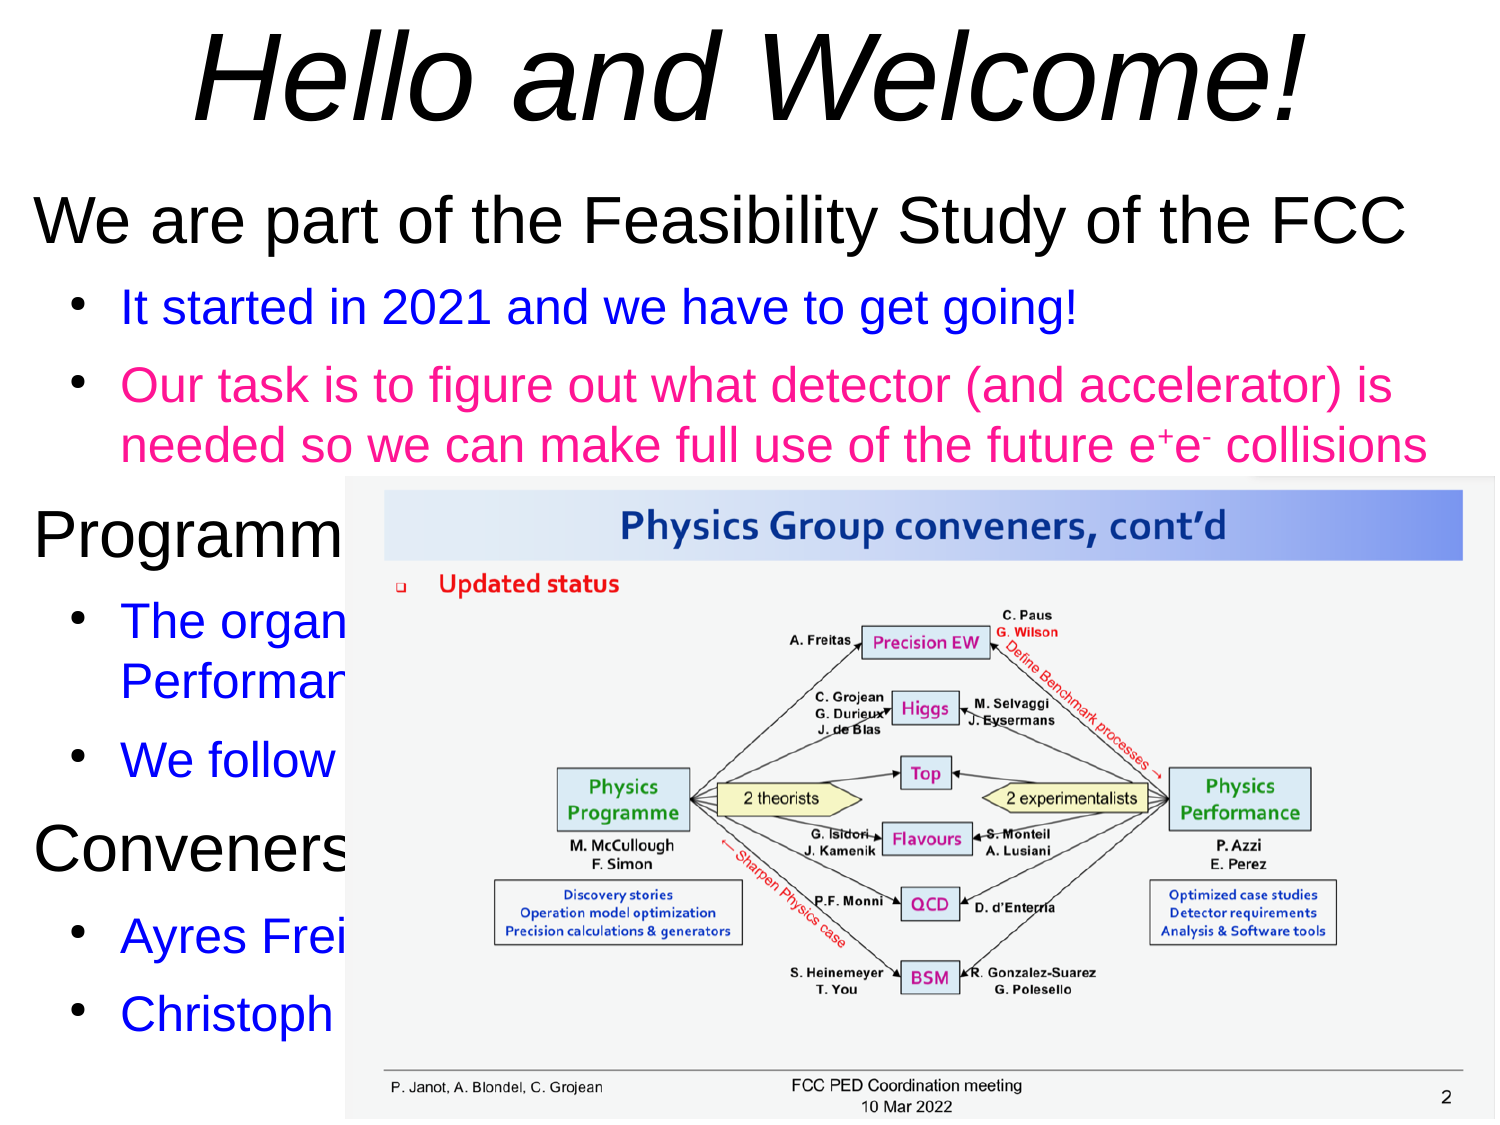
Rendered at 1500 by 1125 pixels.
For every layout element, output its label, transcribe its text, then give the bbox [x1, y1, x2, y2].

list We are part of the Feasibility Study of the FCC It started in 2021 and we have to get going! Our task is to figure out what detector (and accelerator) is needed so we can make full use of the future e+e- collisions Programme and Performance (web at https://fcc-ped.web.cern.ch/) The organization distinguishes between Programme and Performance, but very close collaboration is required We follow this approach and meet together Conveners Ayres Freitas - Programme Christoph Paus, Graham Wilson - Performance [33, 176, 1459, 1081]
title Hello and Welcome! [0, 6, 1500, 165]
picture [345, 476, 1495, 1119]
